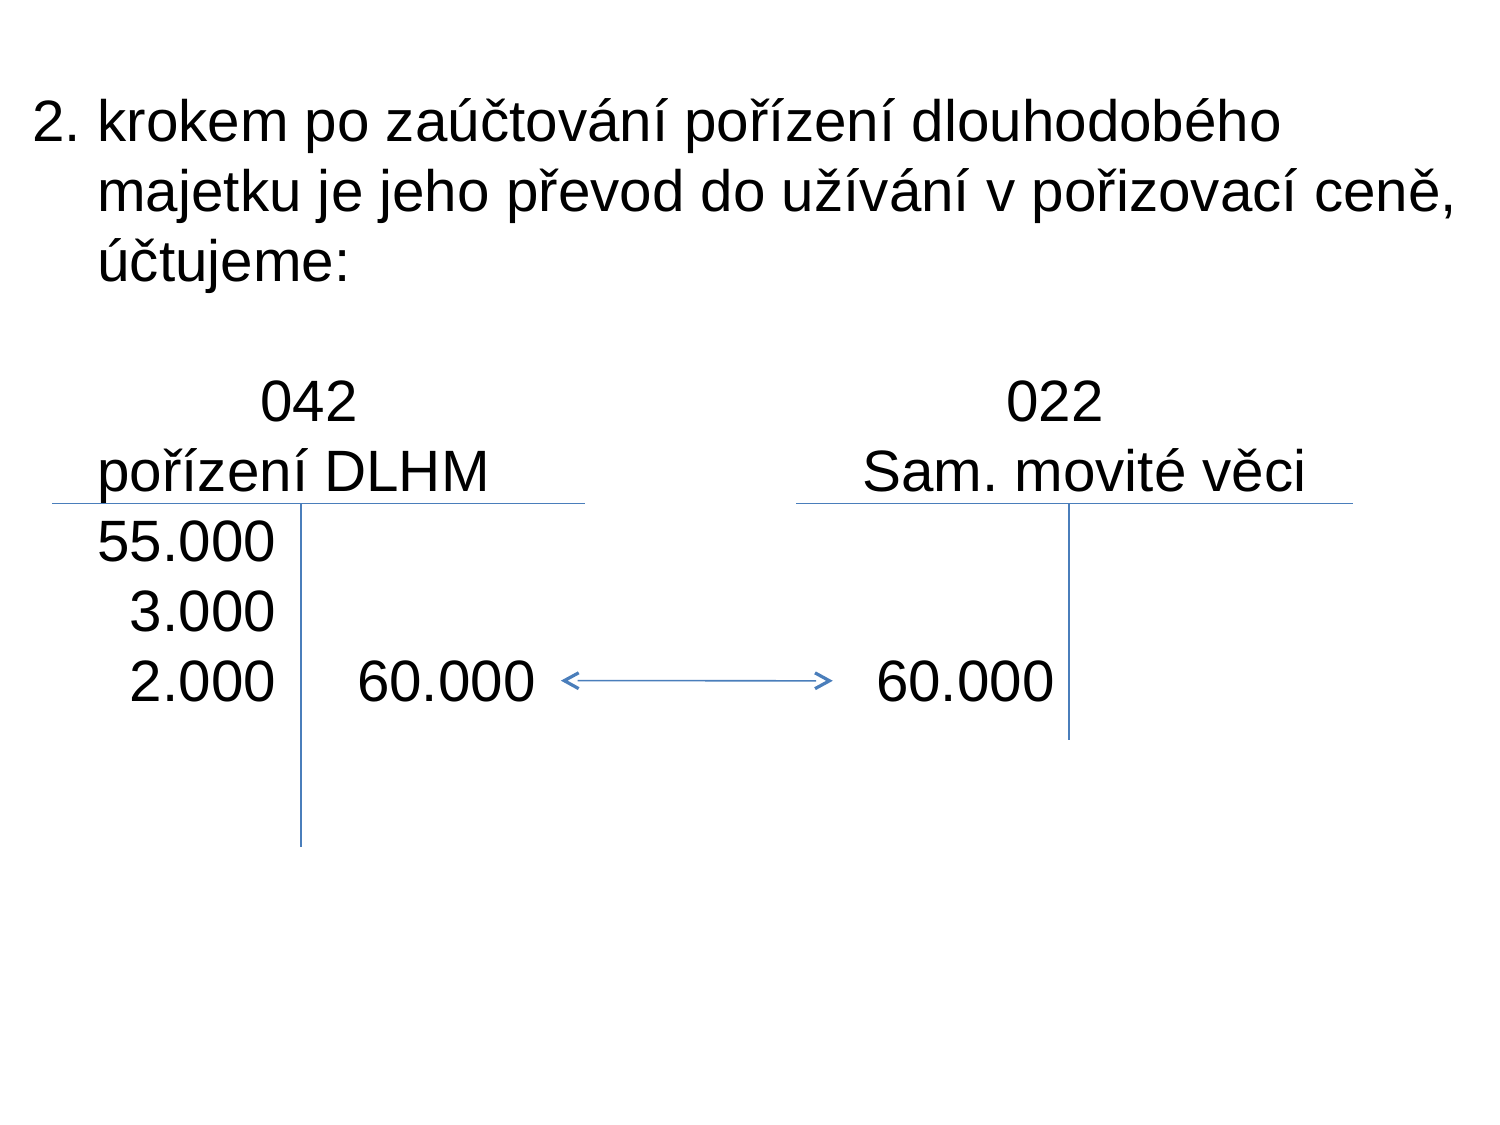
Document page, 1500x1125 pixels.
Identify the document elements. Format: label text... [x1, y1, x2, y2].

text_box 2. krokem po zaúčtování pořízení dlouhodobého majetku je jeho převod do užívání v pořizovací ceně, účtujeme: 042 022 pořízení DLHM Sam. movité věci 55.000 3.000 2.000 60.000 60.000 [17, 75, 1482, 1071]
